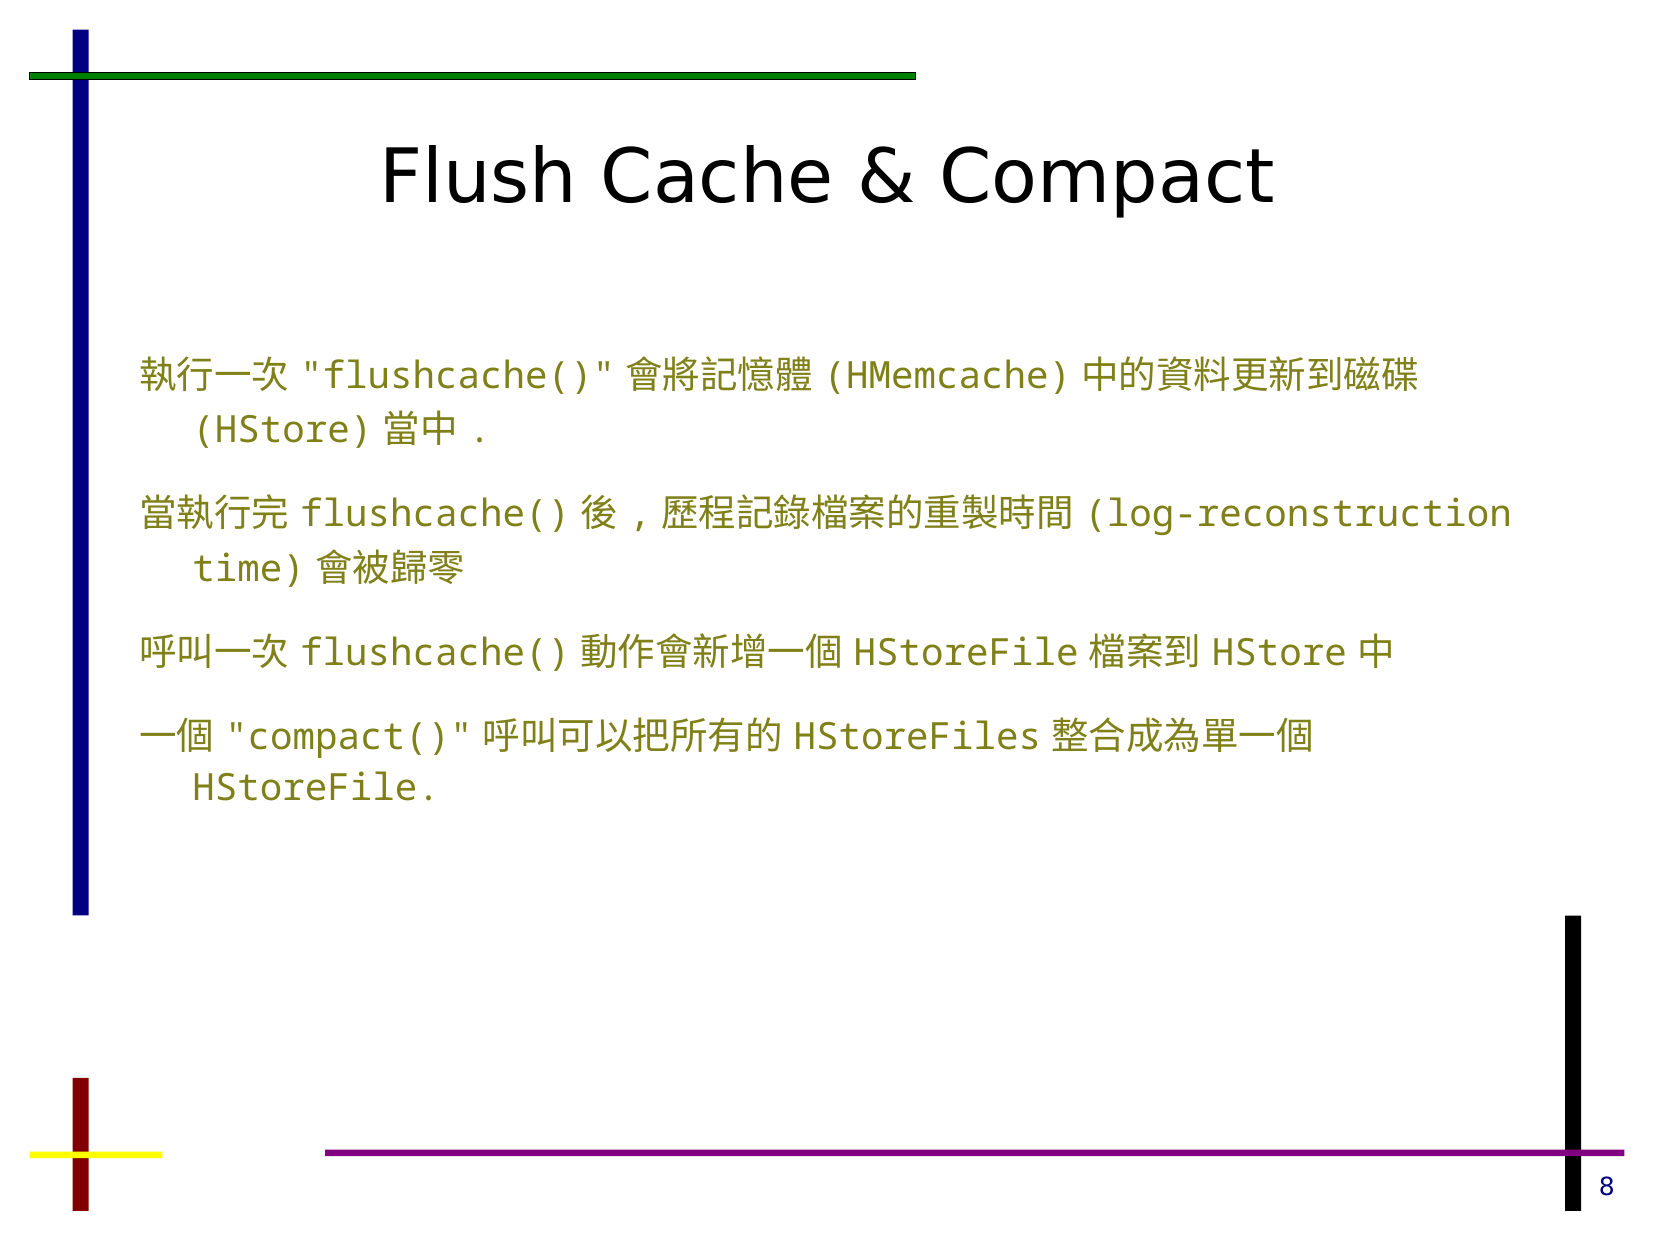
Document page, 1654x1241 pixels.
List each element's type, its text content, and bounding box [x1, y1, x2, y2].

title Flush Cache & Compact [121, 88, 1534, 266]
list 執行一次"flushcache()"會將記憶體(HMemcache)中的資料更新到磁碟(HStore)當中. 當執行完flushcache()後,歷程記錄檔案的重製時間(log-reconstruction time)會被歸零 呼叫一次flushcache()動作會新增一個HStoreFile檔案到HStore中 一個"compact()"呼叫可以把所有的HStoreFiles整合成為單一個HStoreFile. [121, 344, 1534, 1112]
